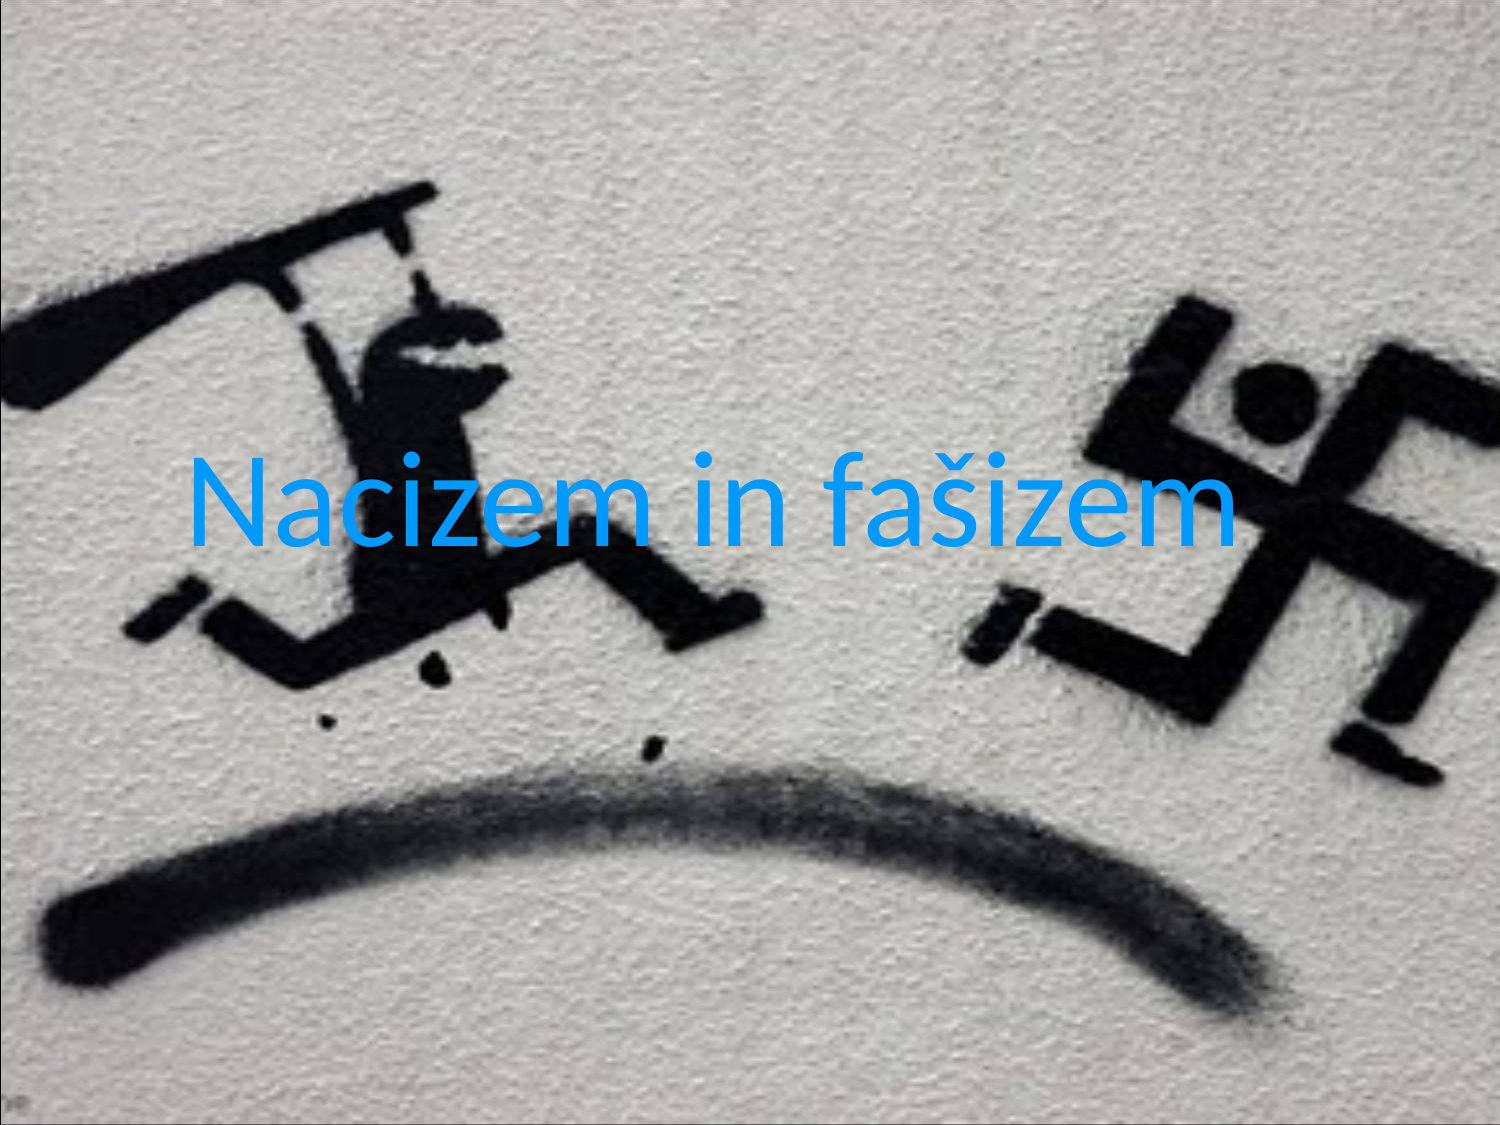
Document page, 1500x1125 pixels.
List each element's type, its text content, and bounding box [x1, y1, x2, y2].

title Nacizem in fašizem [0, 0, 1459, 1083]
picture [0, 0, 1500, 1125]
